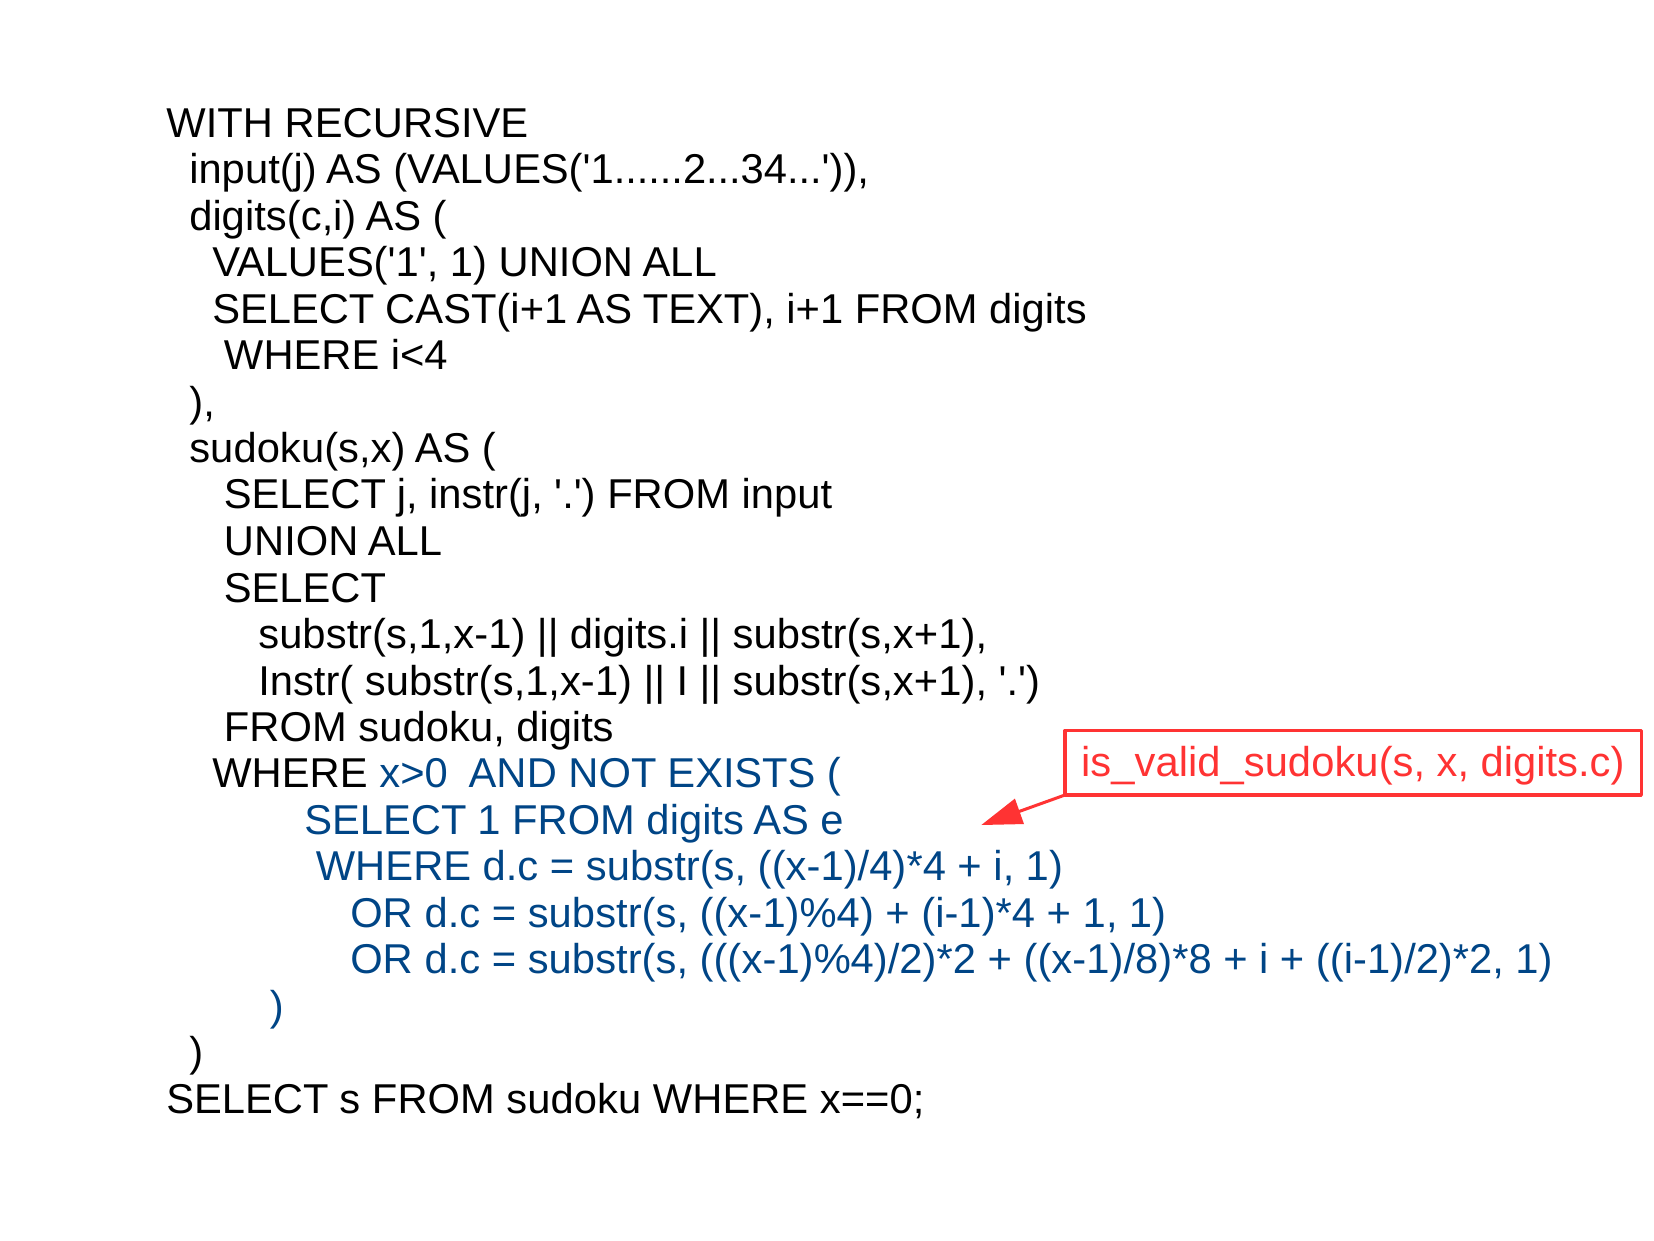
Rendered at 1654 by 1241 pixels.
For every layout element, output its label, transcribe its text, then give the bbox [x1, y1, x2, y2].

text_box is_valid_sudoku(s, x, digits.c) [1065, 730, 1642, 796]
text_box WITH RECURSIVE input(j) AS (VALUES('1......2...34...')), digits(c,i) AS ( VALUES('1', 1) UNION ALL SELECT CAST(i+1 AS TEXT), i+1 FROM digits WHERE i<4 ), sudoku(s,x) AS ( SELECT j, instr(j, '.') FROM input UNION ALL SELECT substr(s,1,x-1) || digits.i || substr(s,x+1), Instr( substr(s,1,x-1) || I || substr(s,x+1), '.') FROM sudoku, digits WHERE x>0 AND NOT EXISTS ( SELECT 1 FROM digits AS e WHERE d.c = substr(s, ((x-1)/4)*4 + i, 1) OR d.c = substr(s, ((x-1)%4) + (i-1)*4 + 1, 1) OR d.c = substr(s, (((x-1)%4)/2)*2 + ((x-1)/8)*8 + i + ((i-1)/2)*2, 1) ) ) SELECT s FROM sudoku WHERE x==0; [151, 92, 1569, 1142]
